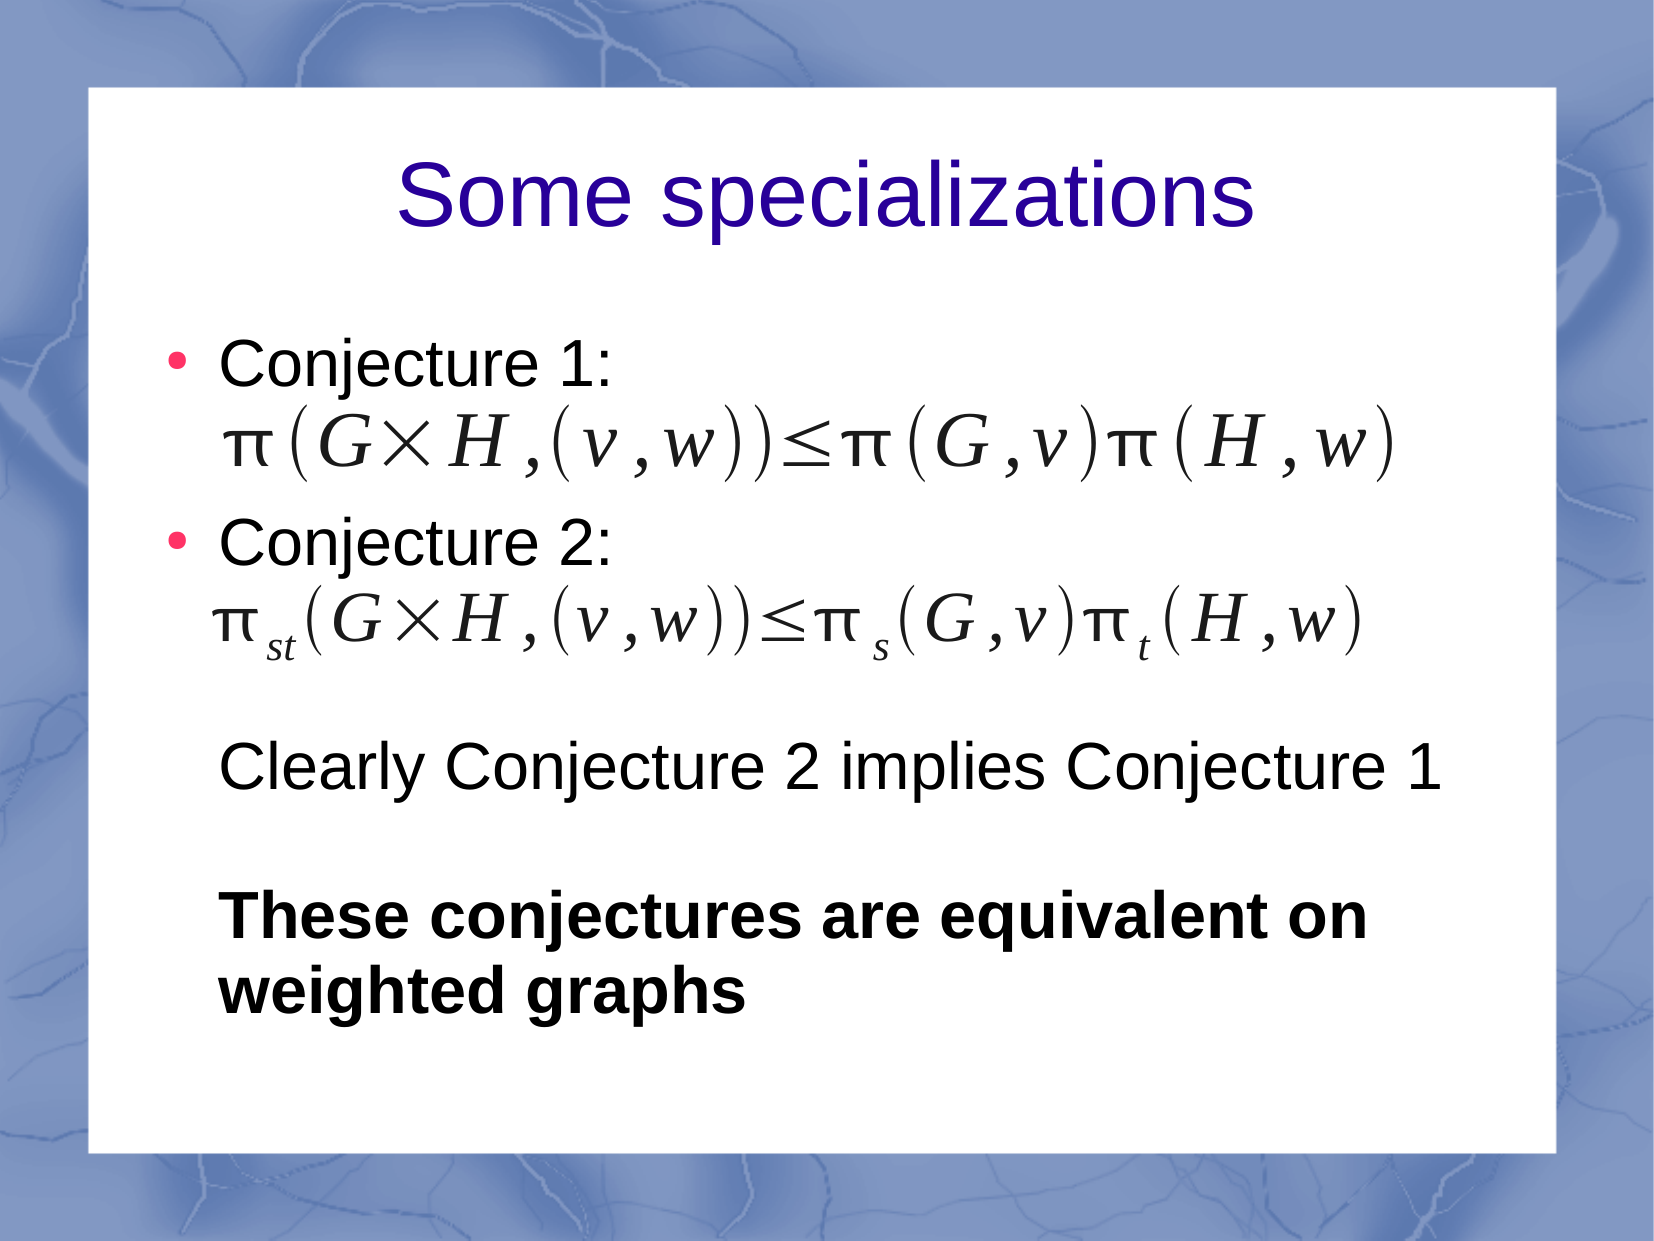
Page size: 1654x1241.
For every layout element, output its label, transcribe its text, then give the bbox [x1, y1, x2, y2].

picture [0, 0, 1654, 1241]
chart [202, 397, 1416, 488]
chart [193, 578, 1384, 669]
list Conjecture 1: Conjecture 2: Clearly Conjecture 2 implies Conjecture 1 These conjectures are equivalent on weighted graphs [147, 325, 1506, 1088]
title Some specializations [118, 90, 1536, 298]
